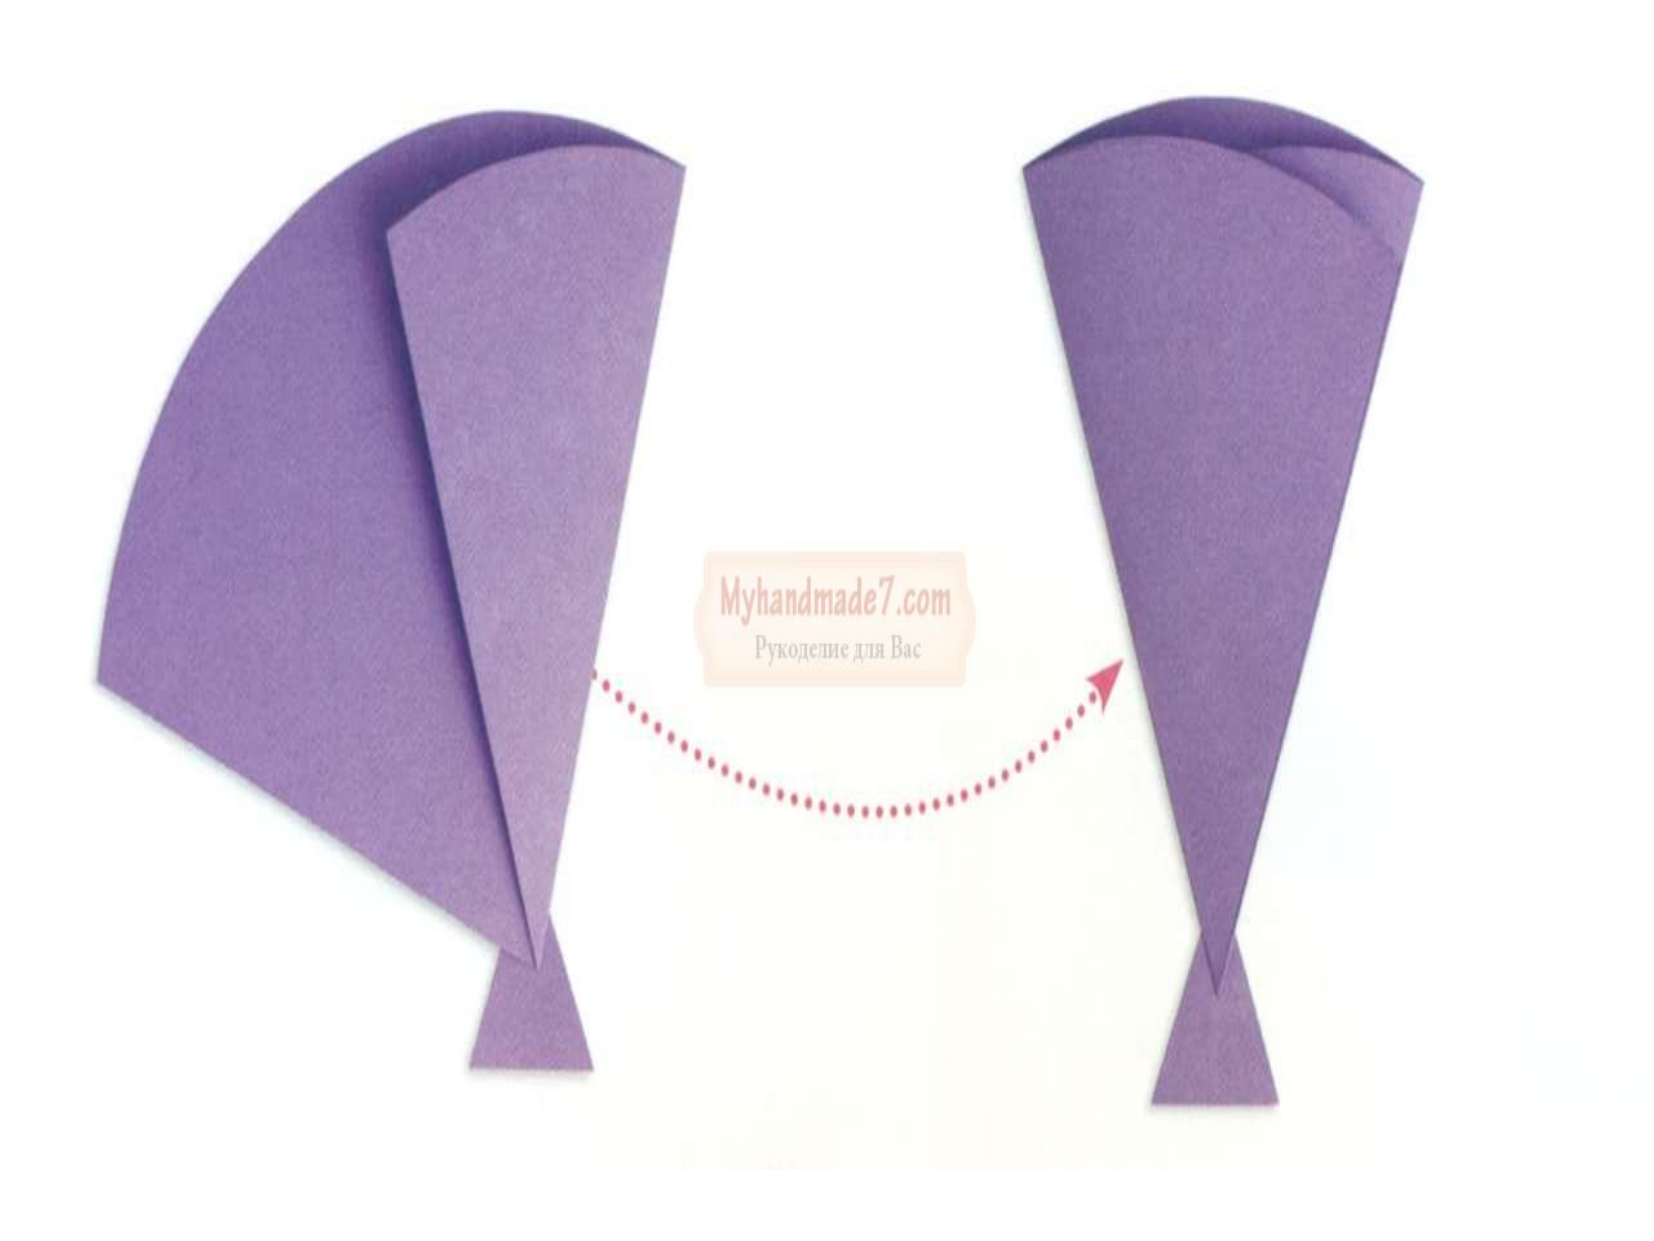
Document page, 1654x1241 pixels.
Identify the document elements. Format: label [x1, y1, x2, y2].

picture [10, 70, 1654, 1170]
